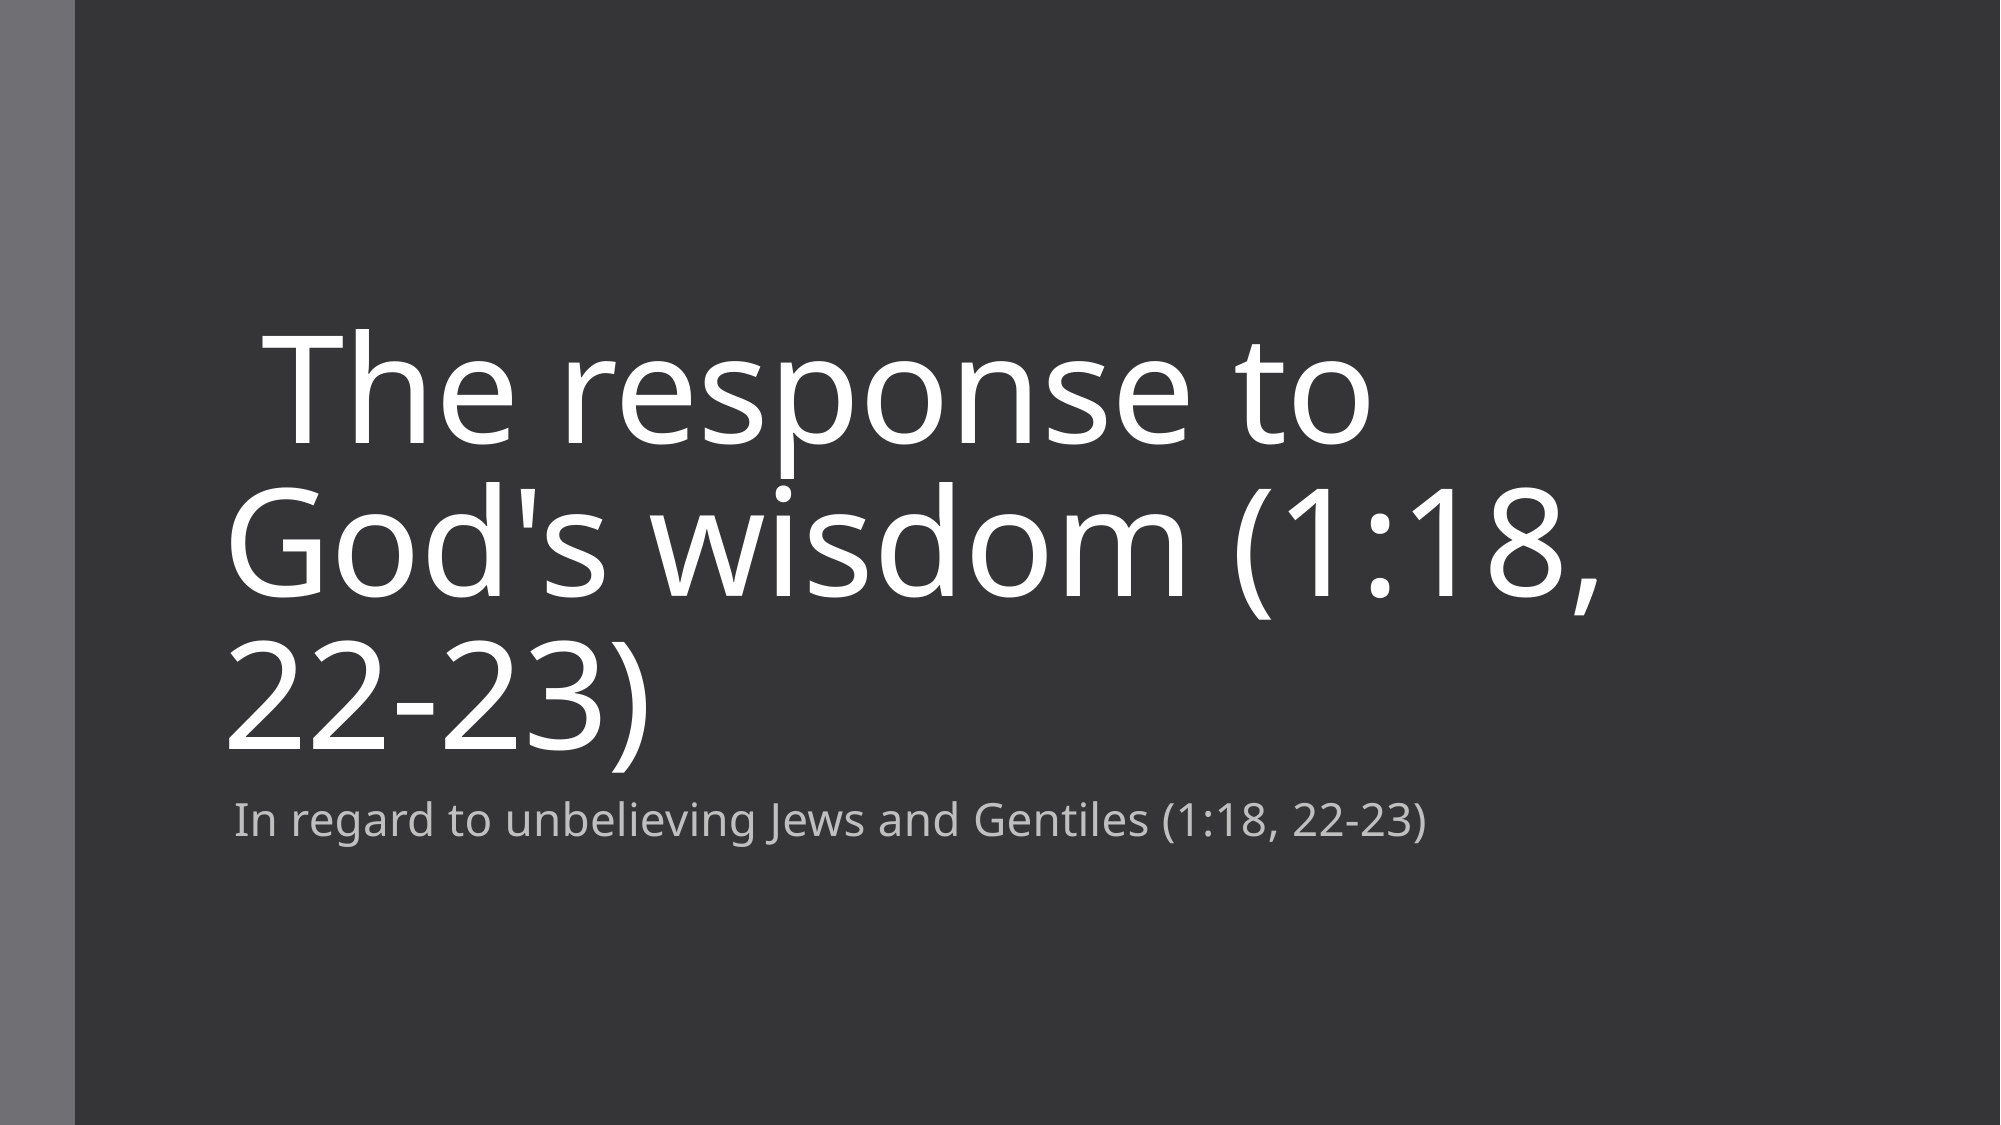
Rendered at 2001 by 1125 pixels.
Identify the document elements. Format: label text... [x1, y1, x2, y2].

title The response to God's wisdom (1:18, 22-23) [206, 124, 1752, 787]
subtitle In regard to unbelieving Jews and Gentiles (1:18, 22-23) [206, 787, 1752, 1066]
